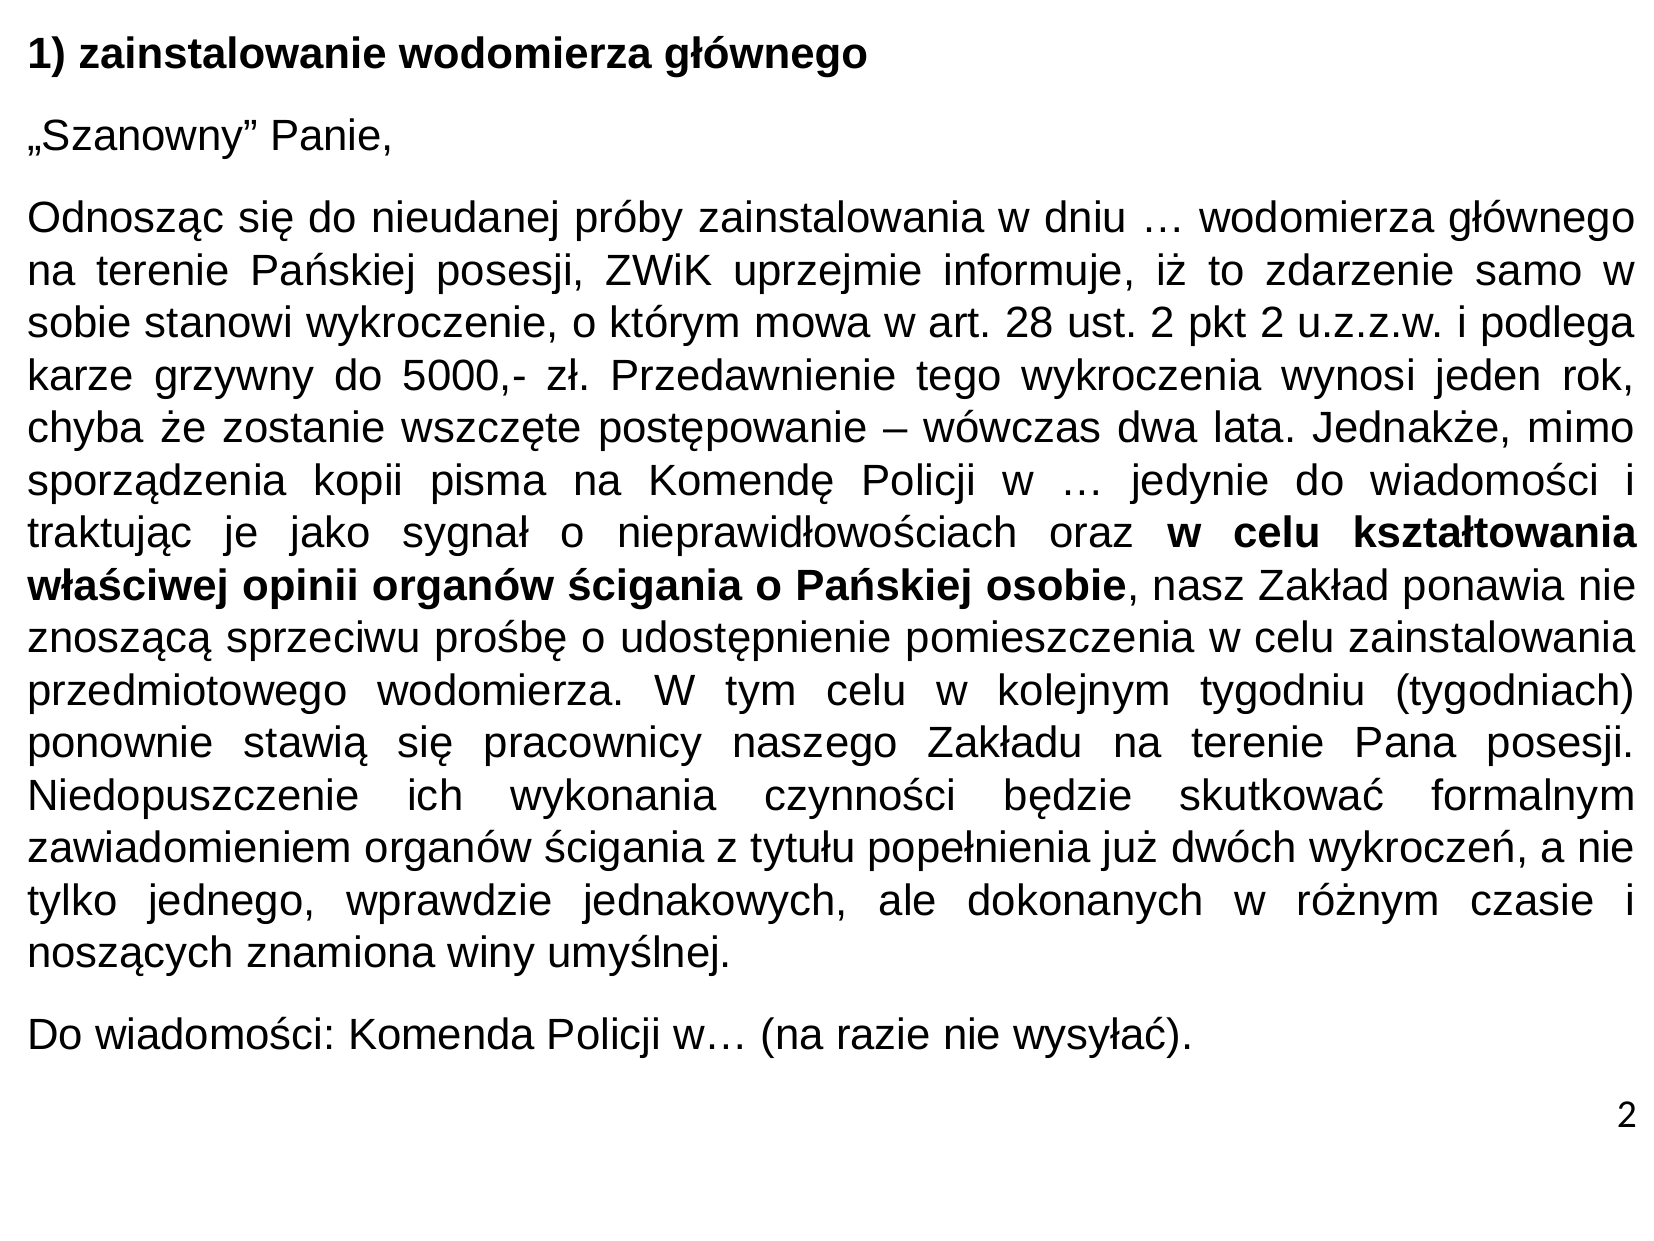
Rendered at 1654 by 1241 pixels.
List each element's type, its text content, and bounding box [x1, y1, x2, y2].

list 1) zainstalowanie wodomierza głównego „Szanowny” Panie, Odnosząc się do nieudanej próby zainstalowania w dniu … wodomierza głównego na terenie Pańskiej posesji, ZWiK uprzejmie informuje, iż to zdarzenie samo w sobie stanowi wykroczenie, o którym mowa w art. 28 ust. 2 pkt 2 u.z.z.w. i podlega karze grzywny do 5000,- zł. Przedawnienie tego wykroczenia wynosi jeden rok, chyba że zostanie wszczęte postępowanie – wówczas dwa lata. Jednakże, mimo sporządzenia kopii pisma na Komendę Policji w … jedynie do wiadomości i traktując je jako sygnał o nieprawidłowościach oraz w celu kształtowania właściwej opinii organów ścigania o Pańskiej osobie, nasz Zakład ponawia nie znoszącą sprzeciwu prośbę o udostępnienie pomieszczenia w celu zainstalowania przedmiotowego wodomierza. W tym celu w kolejnym tygodniu (tygodniach) ponownie stawią się pracownicy naszego Zakładu na terenie Pana posesji. Niedopuszczenie ich wykonania czynności będzie skutkować formalnym zawiadomieniem organów ścigania z tytułu popełnienia już dwóch wykroczeń, a nie tylko jednego, wprawdzie jednakowych, ale dokonanych w różnym czasie i noszących znamiona winy umyślnej. Do wiadomości: Komenda Policji w… (na razie nie wysyłać). 2 [27, 24, 1637, 1223]
